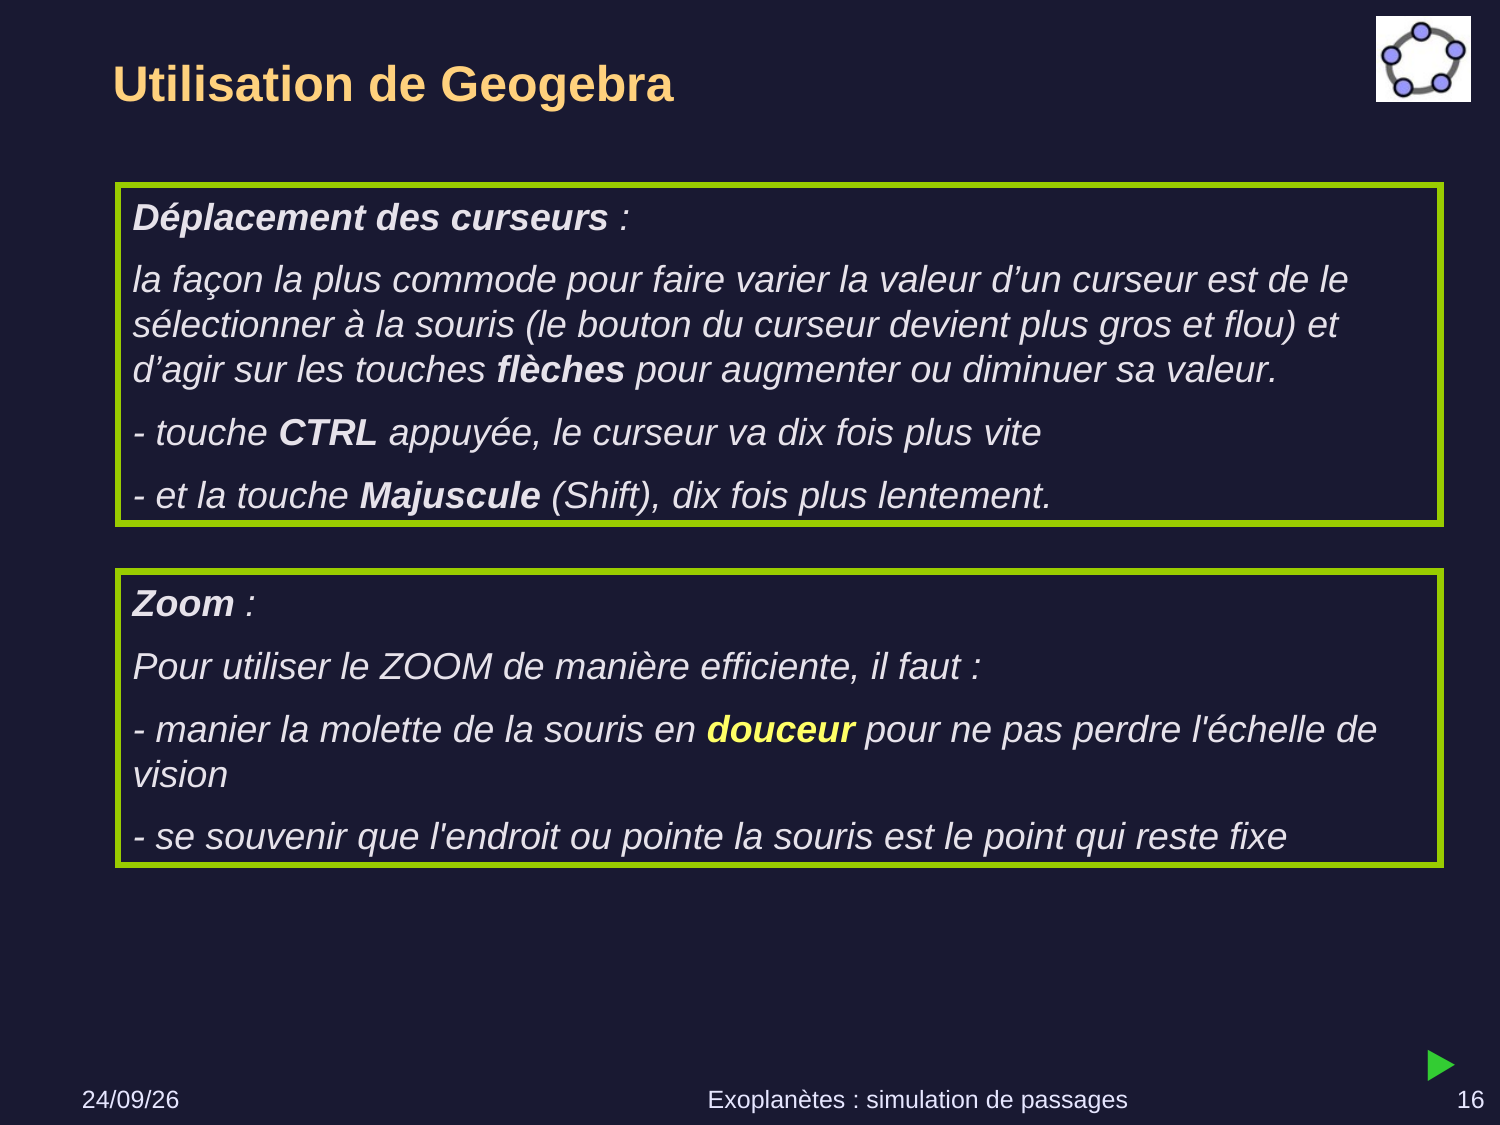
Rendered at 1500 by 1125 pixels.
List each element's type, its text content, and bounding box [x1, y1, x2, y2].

text_box Déplacement des curseurs : la façon la plus commode pour faire varier la valeur d’un curseur est de le sélectionner à la souris (le bouton du curseur devient plus gros et flou) et d’agir sur les touches flèches pour augmenter ou diminuer sa valeur. - touche CTRL appuyée, le curseur va dix fois plus vite - et la touche Majuscule (Shift), dix fois plus lentement. [117, 184, 1441, 524]
text_box Utilisation de Geogebra [97, 44, 689, 120]
text_box Zoom : Pour utiliser le ZOOM de manière efficiente, il faut : - manier la molette de la souris en douceur pour ne pas perdre l'échelle de vision - se souvenir que l'endroit ou pointe la souris est le point qui reste fixe [117, 571, 1441, 866]
picture [1376, 16, 1471, 102]
text_box  [1409, 1034, 1475, 1096]
